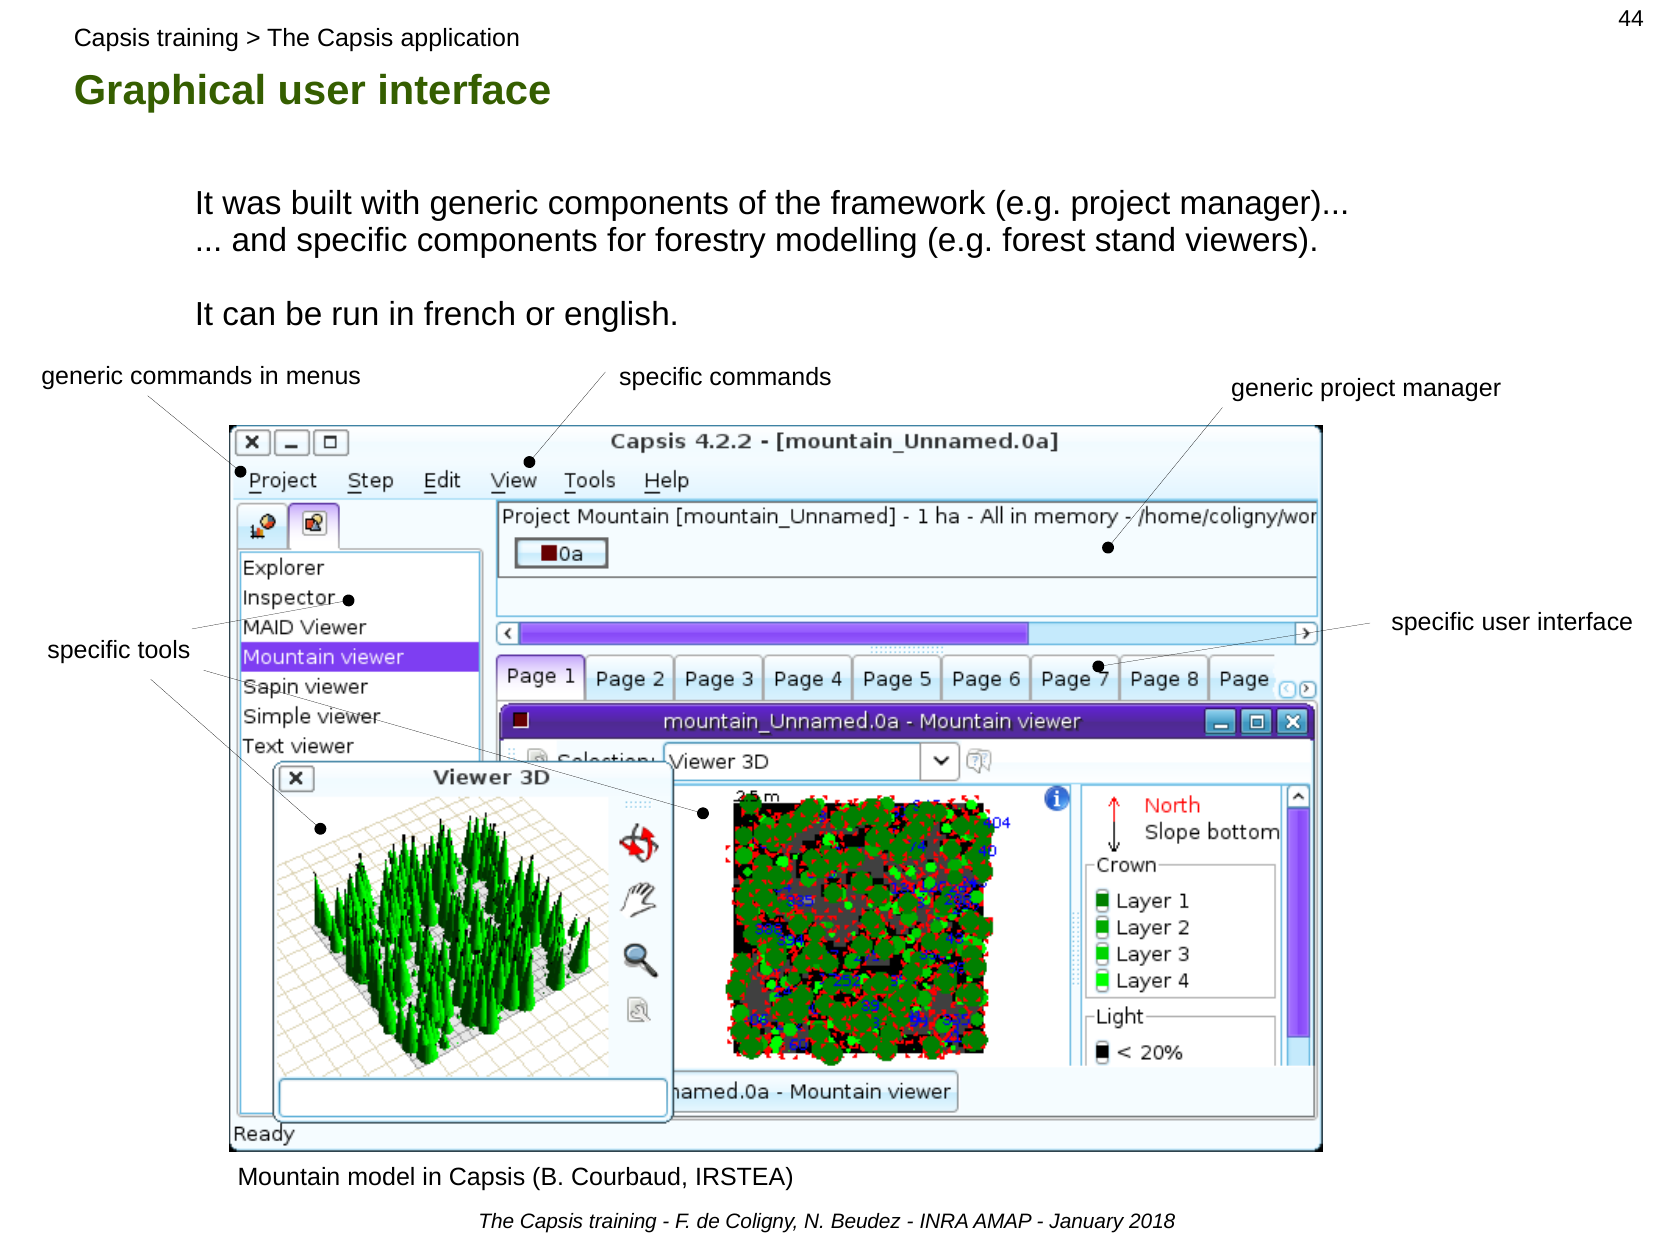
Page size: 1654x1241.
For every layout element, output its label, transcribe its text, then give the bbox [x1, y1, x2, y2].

picture [229, 425, 1323, 1152]
text_box specific tools [32, 628, 210, 672]
text_box specific commands [604, 355, 894, 399]
text_box generic commands in menus [26, 354, 429, 398]
text_box It was built with generic components of the framework (e.g. project manager)... ... and specific components for forestry modelling (e.g. forest stand viewers). It can be run in french or english. [180, 177, 1625, 342]
text_box specific user interface [1376, 600, 1654, 644]
text_box Capsis training > The Capsis application [59, 16, 1004, 59]
text_box Mountain model in Capsis (B. Courbaud, IRSTEA) [222, 1155, 1334, 1199]
text_box The Capsis training - F. de Coligny, N. Beudez - INRA AMAP - January 2018 [0, 1202, 1654, 1241]
text_box Graphical user interface [59, 59, 1642, 121]
text_box generic project manager [1216, 366, 1548, 410]
